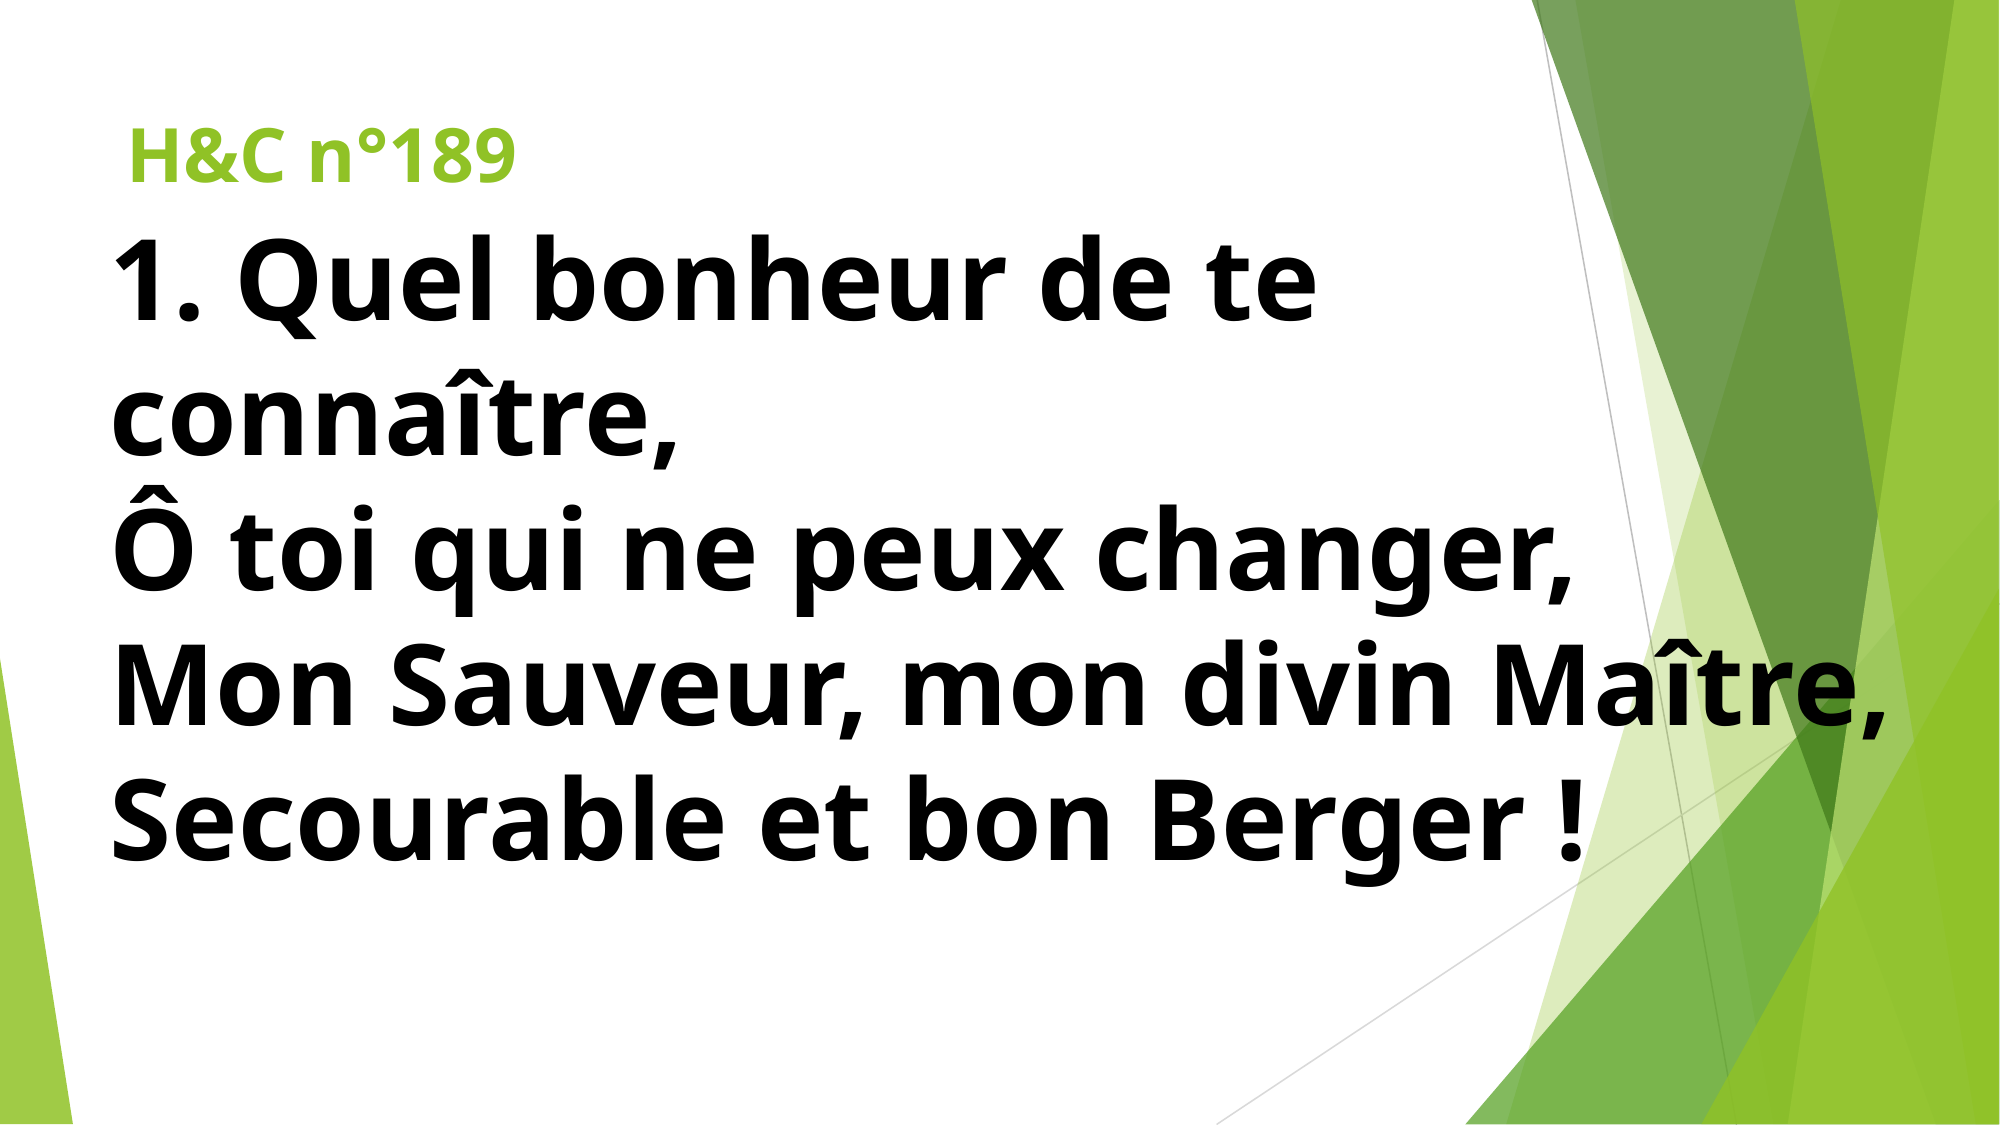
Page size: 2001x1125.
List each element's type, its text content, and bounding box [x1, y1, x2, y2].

text_box H&C n°189 [111, 99, 1522, 200]
text_box 1. Quel bonheur de te connaître, Ô toi qui ne peux changer, Mon Sauveur, mon divin Maître, Secourable et bon Berger ! [94, 200, 1926, 1062]
